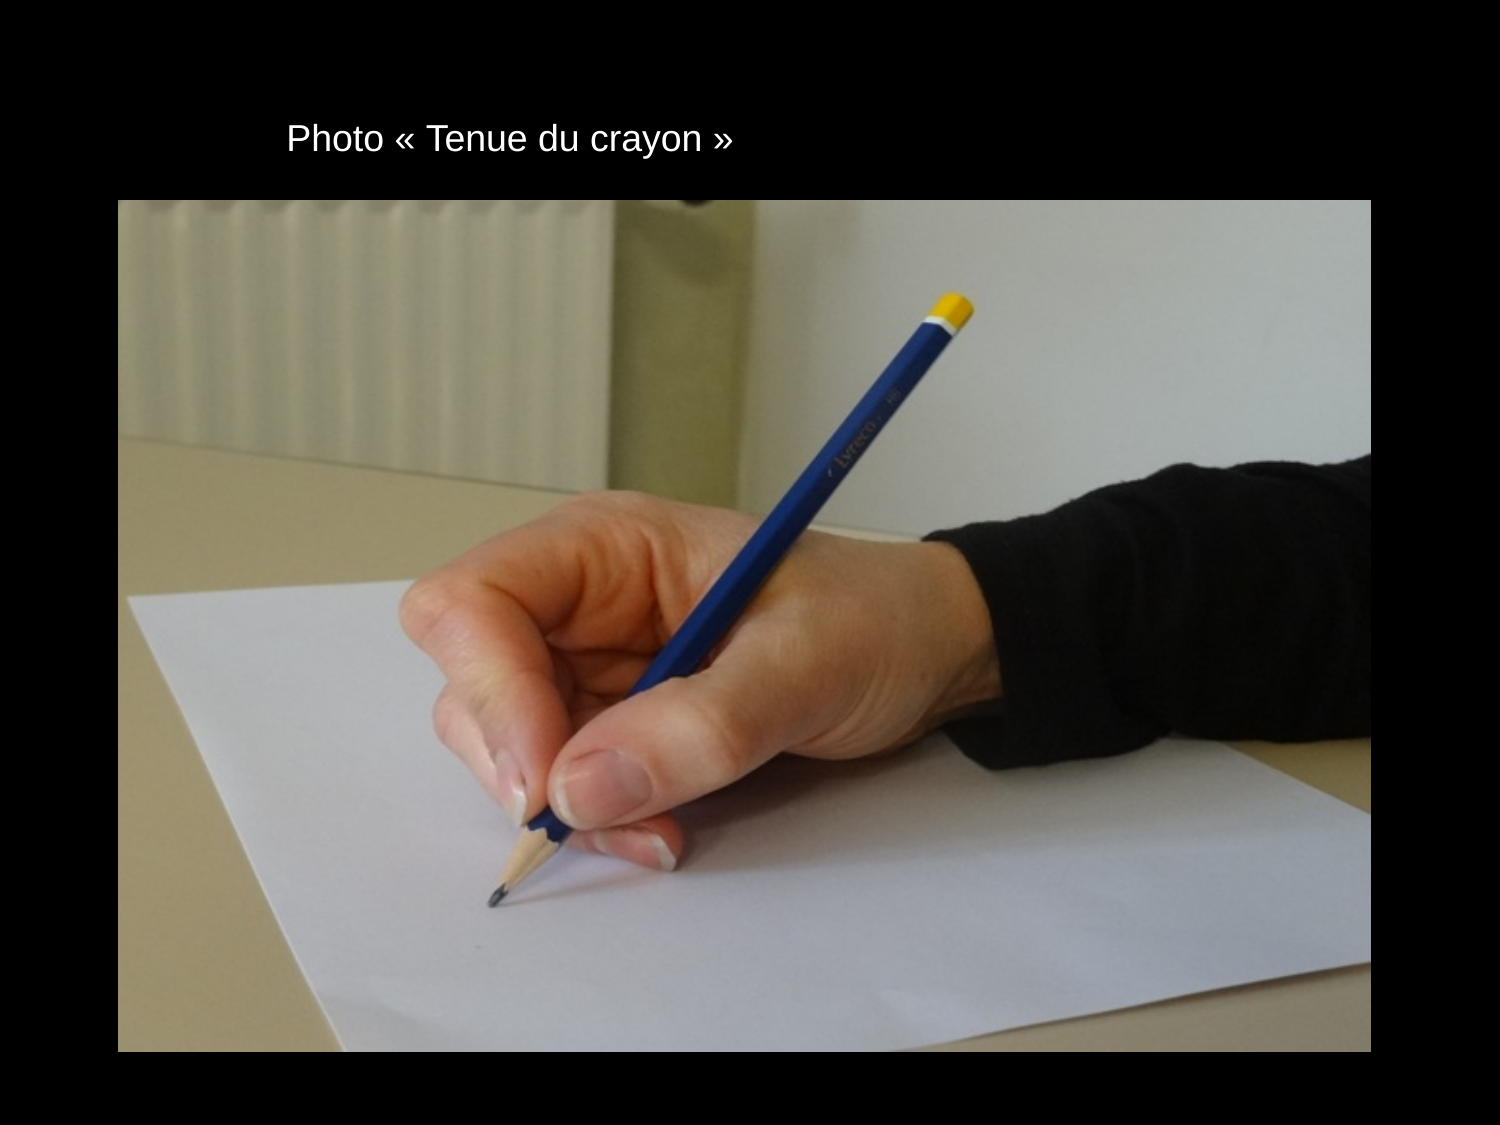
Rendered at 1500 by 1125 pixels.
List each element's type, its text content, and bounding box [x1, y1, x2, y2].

subtitle [94, 59, 1418, 1052]
text_box Photo « Tenue du crayon » [271, 106, 1335, 167]
picture [118, 200, 1371, 1052]
